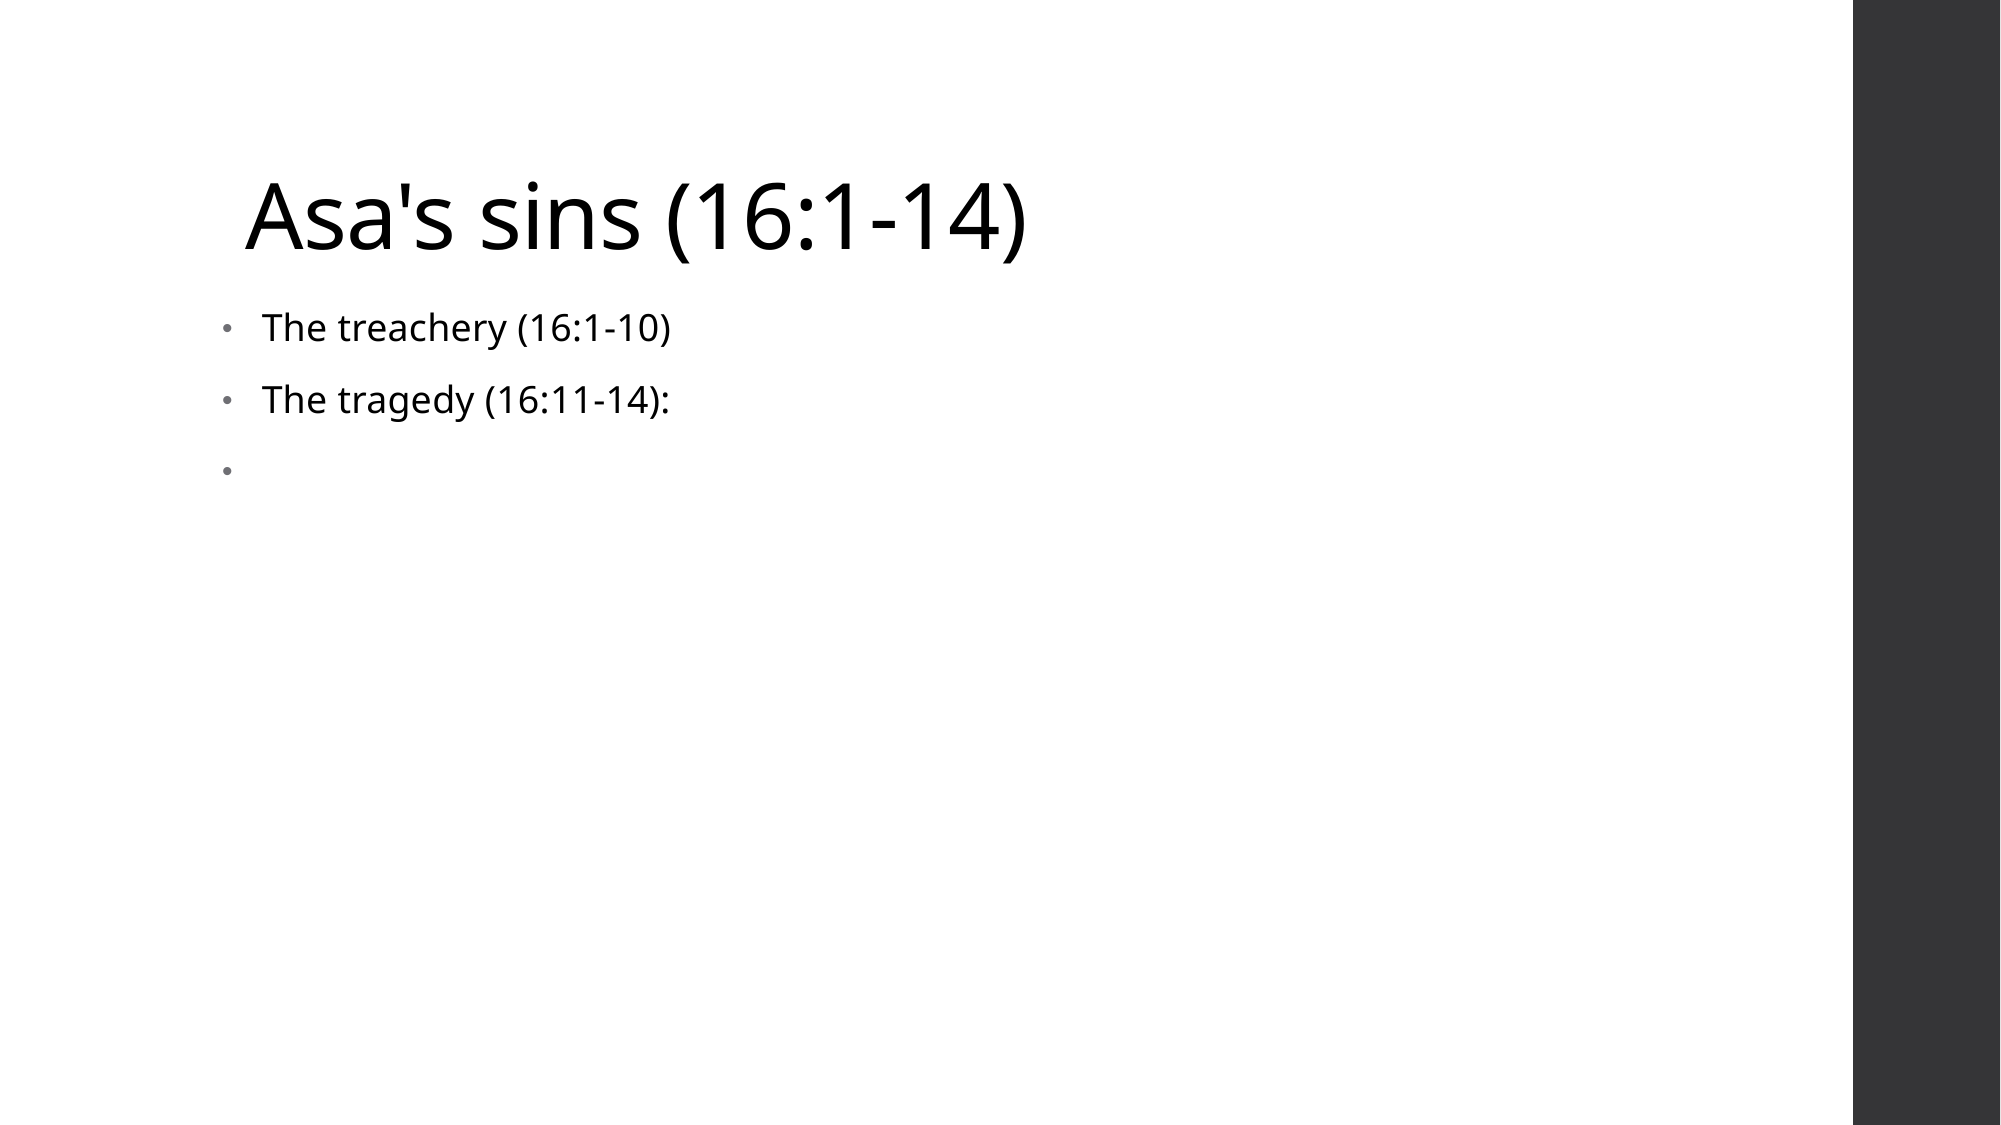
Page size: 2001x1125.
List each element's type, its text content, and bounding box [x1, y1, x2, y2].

list The treachery (16:1-10) The tragedy (16:11-14): [206, 299, 1617, 1014]
title Asa's sins (16:1-14) [206, 60, 1797, 278]
